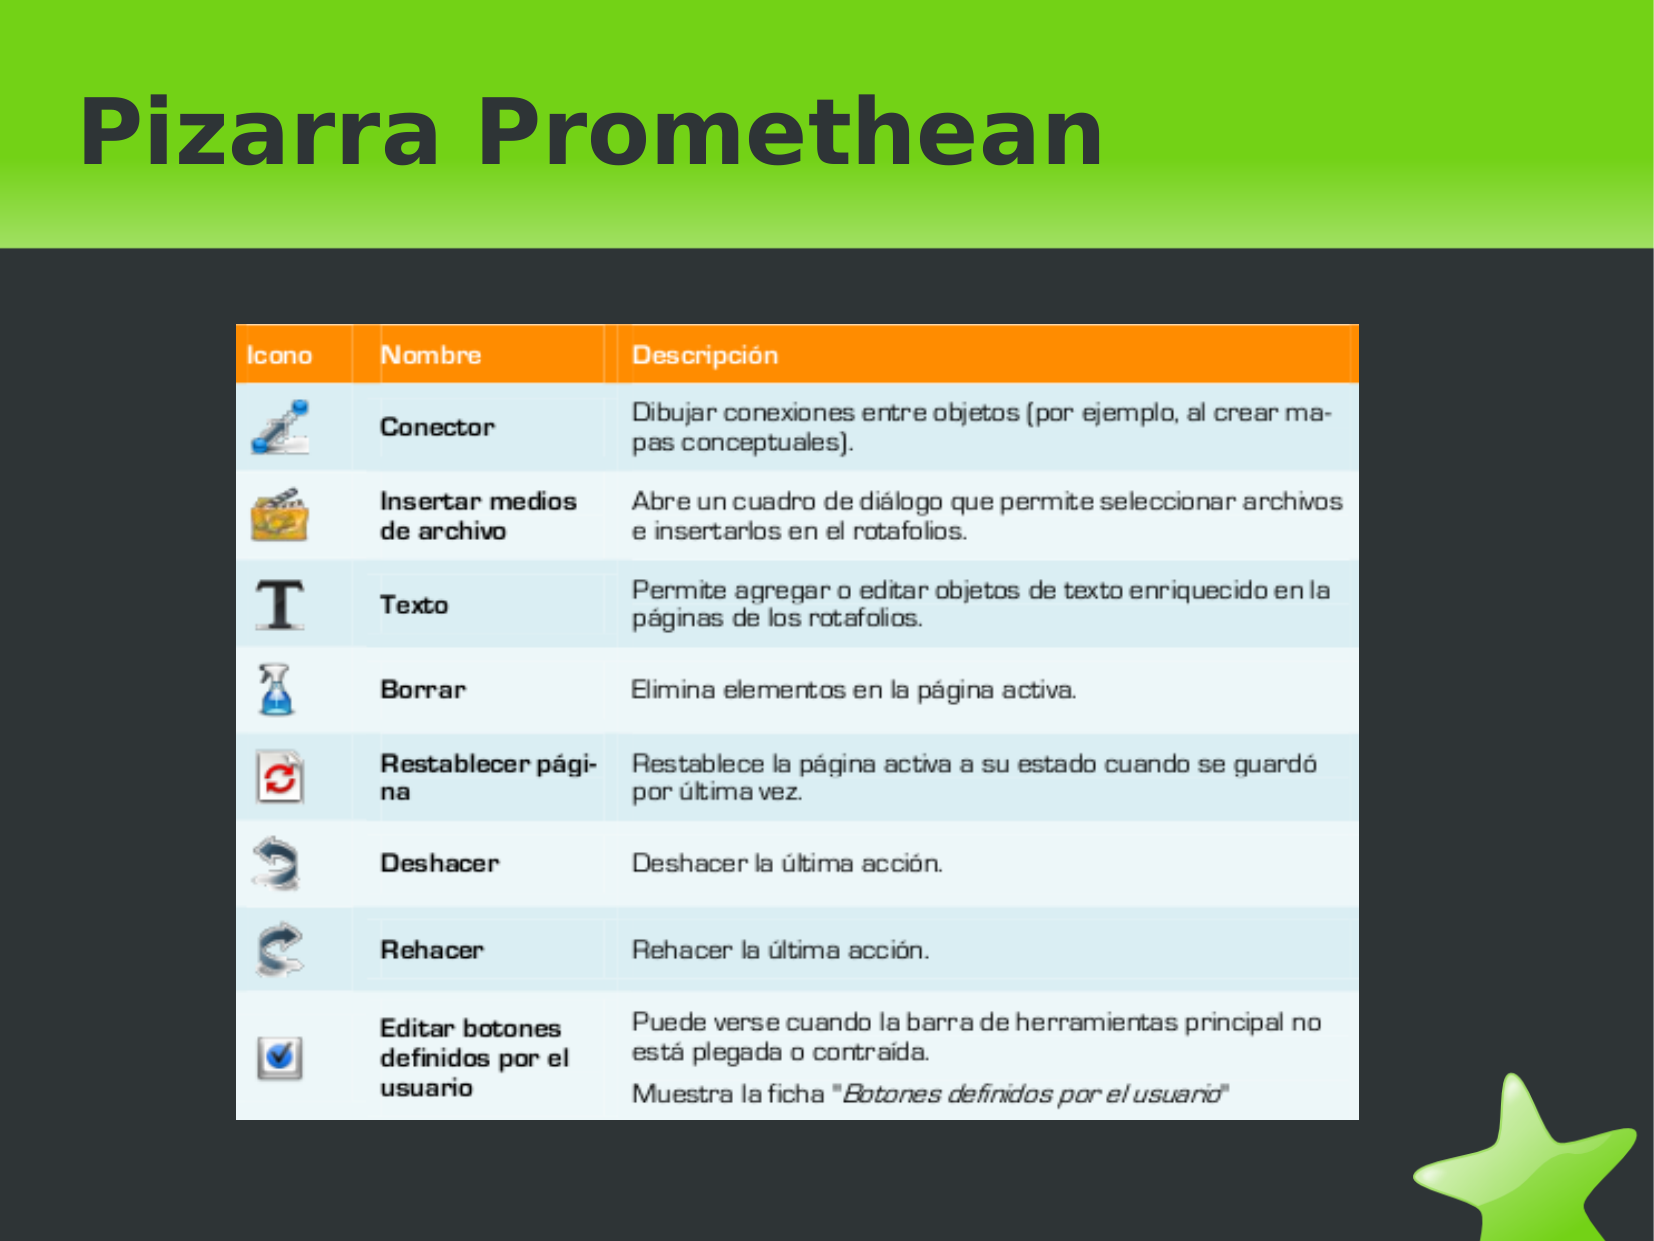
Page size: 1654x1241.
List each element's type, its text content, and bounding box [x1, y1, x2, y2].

picture [0, 0, 1654, 1241]
title Pizarra Promethean [76, 36, 1565, 229]
